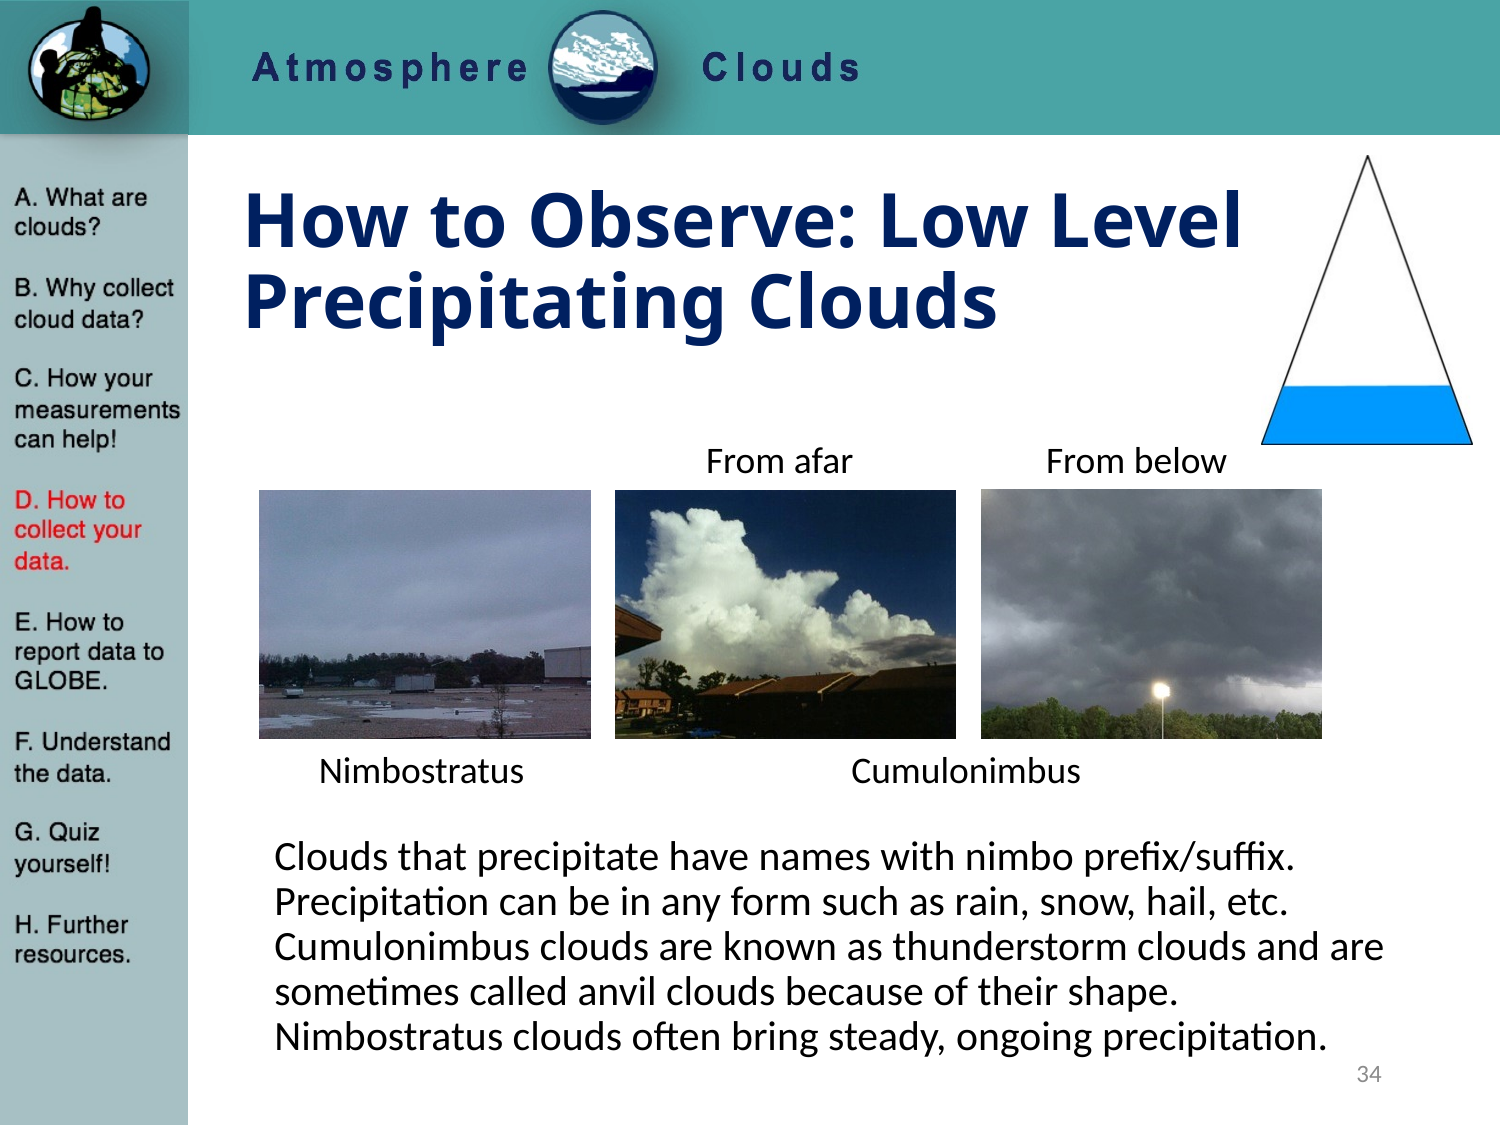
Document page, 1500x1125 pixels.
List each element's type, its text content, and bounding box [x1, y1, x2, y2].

text_box Nimbostratus [303, 738, 777, 799]
text_box Cumulonimbus [836, 738, 1097, 799]
picture [259, 490, 591, 739]
picture [1261, 155, 1473, 445]
title How to Observe: Low Level Precipitating Clouds [228, 155, 1261, 373]
picture [615, 490, 956, 739]
text_box From afar [691, 429, 967, 489]
picture [0, 0, 1500, 1125]
text_box From below [1031, 428, 1307, 489]
list Clouds that precipitate have names with nimbo prefix/suffix. Precipitation can be in any form such as rain, snow, hail, etc. Cumulonimbus clouds are known as thunderstorm clouds and are sometimes called anvil clouds because of their shape. Nimbostratus clouds often bring steady, ongoing precipitation. [259, 826, 1429, 1105]
picture [981, 489, 1322, 739]
